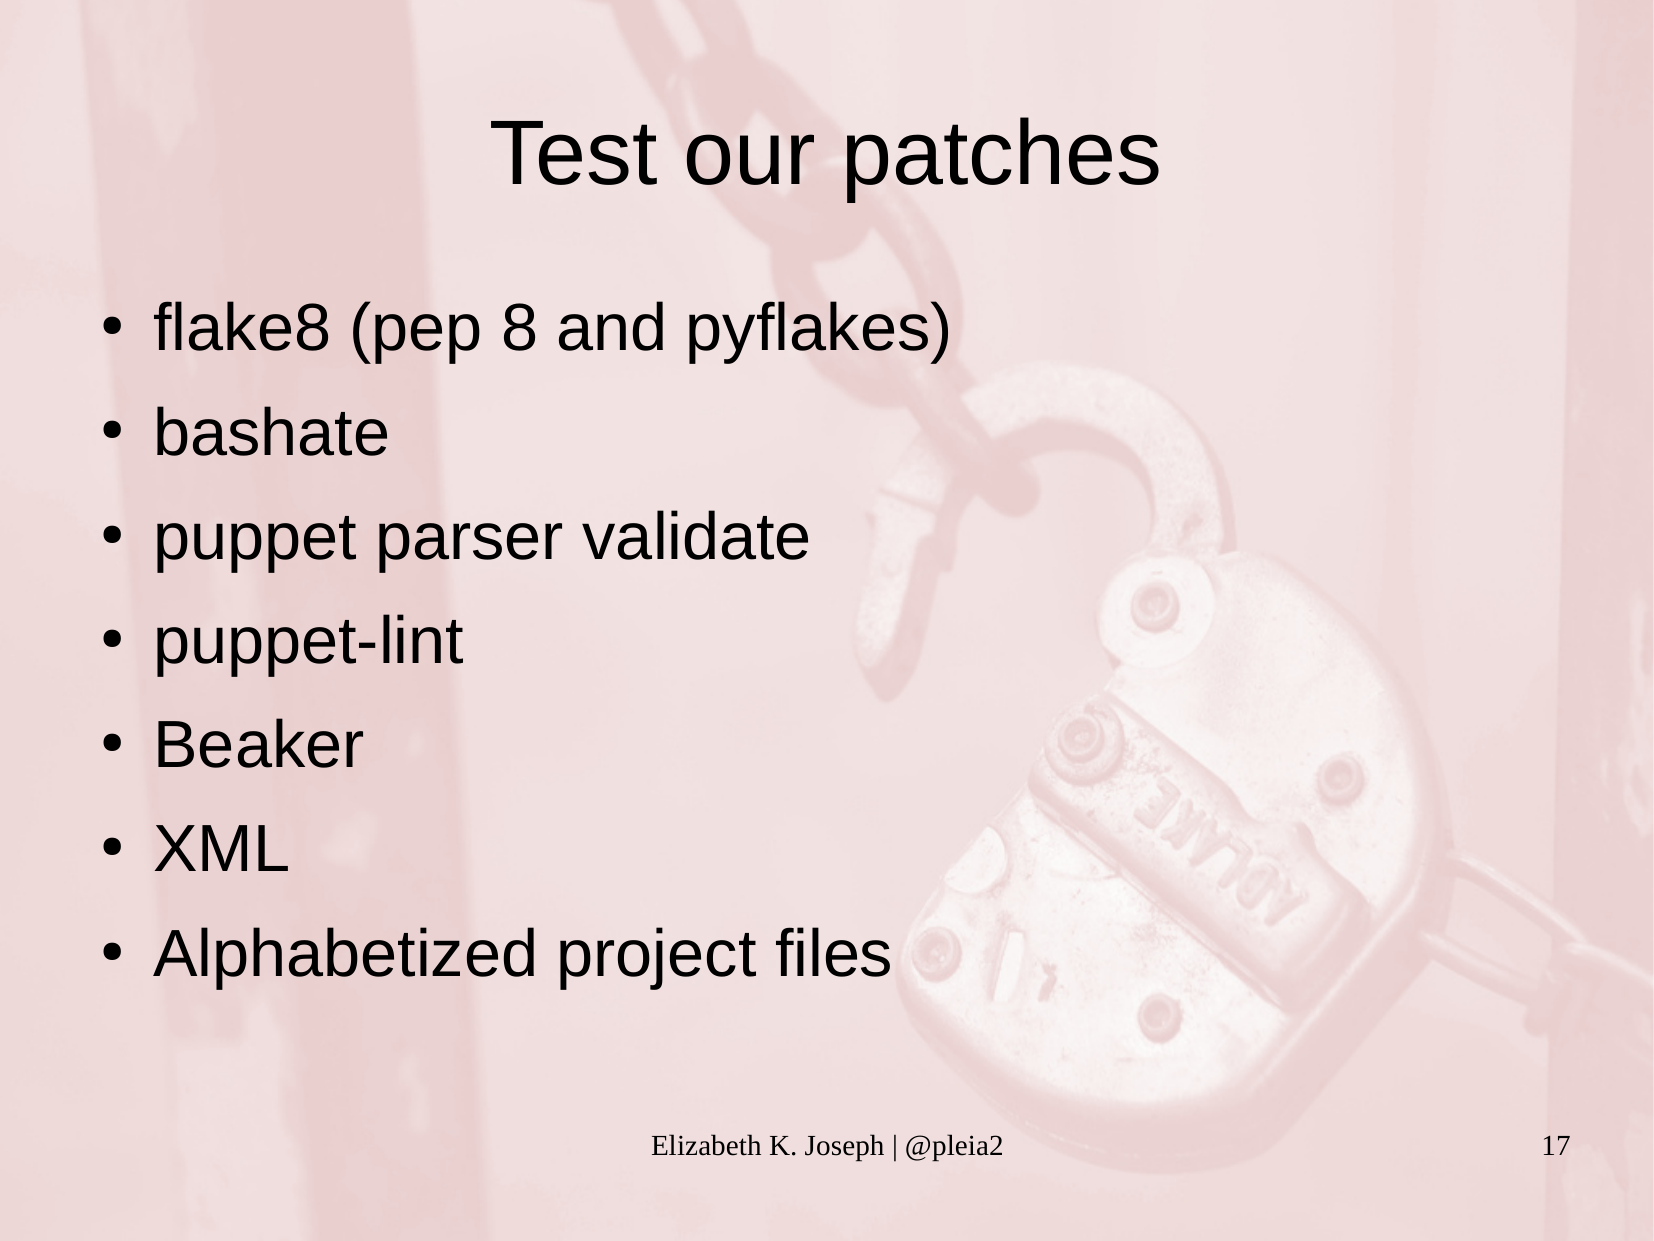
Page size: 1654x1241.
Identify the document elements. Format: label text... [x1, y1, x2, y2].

picture [0, 0, 1654, 1241]
title Test our patches [82, 49, 1571, 257]
list flake8 (pep 8 and pyflakes) bashate puppet parser validate puppet-lint Beaker XML Alphabetized project files [82, 290, 1571, 1010]
